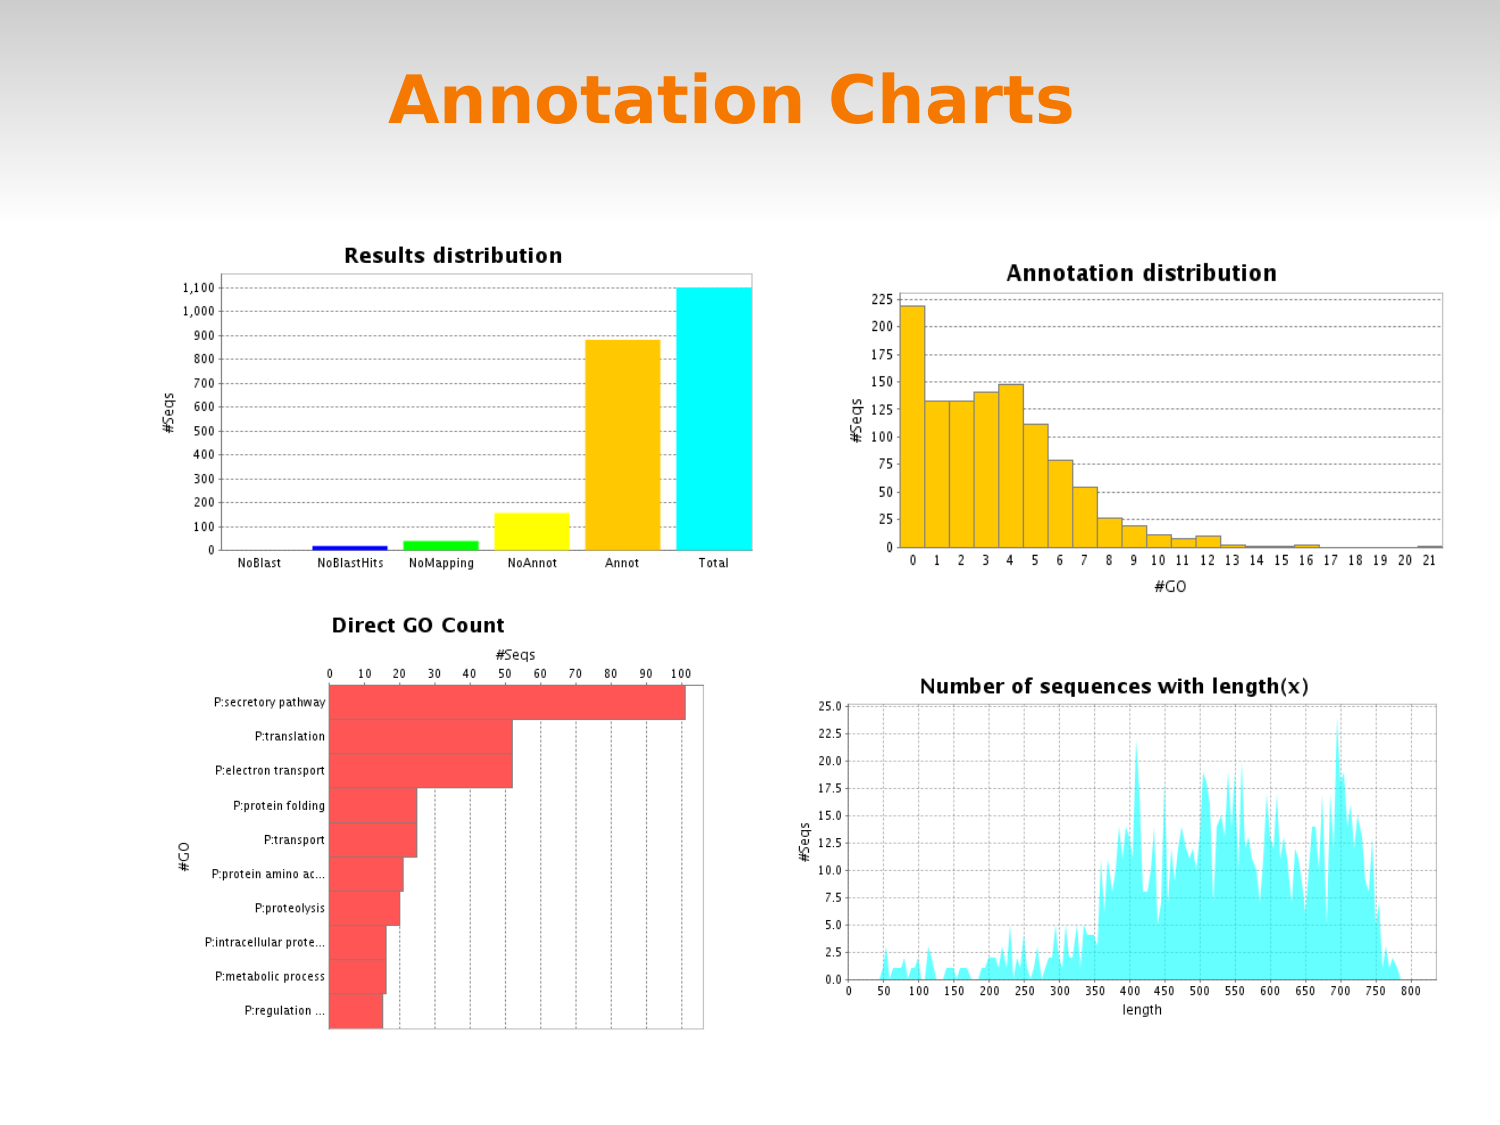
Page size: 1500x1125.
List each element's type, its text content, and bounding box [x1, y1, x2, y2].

picture [783, 673, 1445, 1026]
picture [146, 242, 761, 579]
title Annotation Charts [64, 0, 1400, 201]
picture [833, 258, 1452, 605]
picture [124, 612, 712, 1033]
